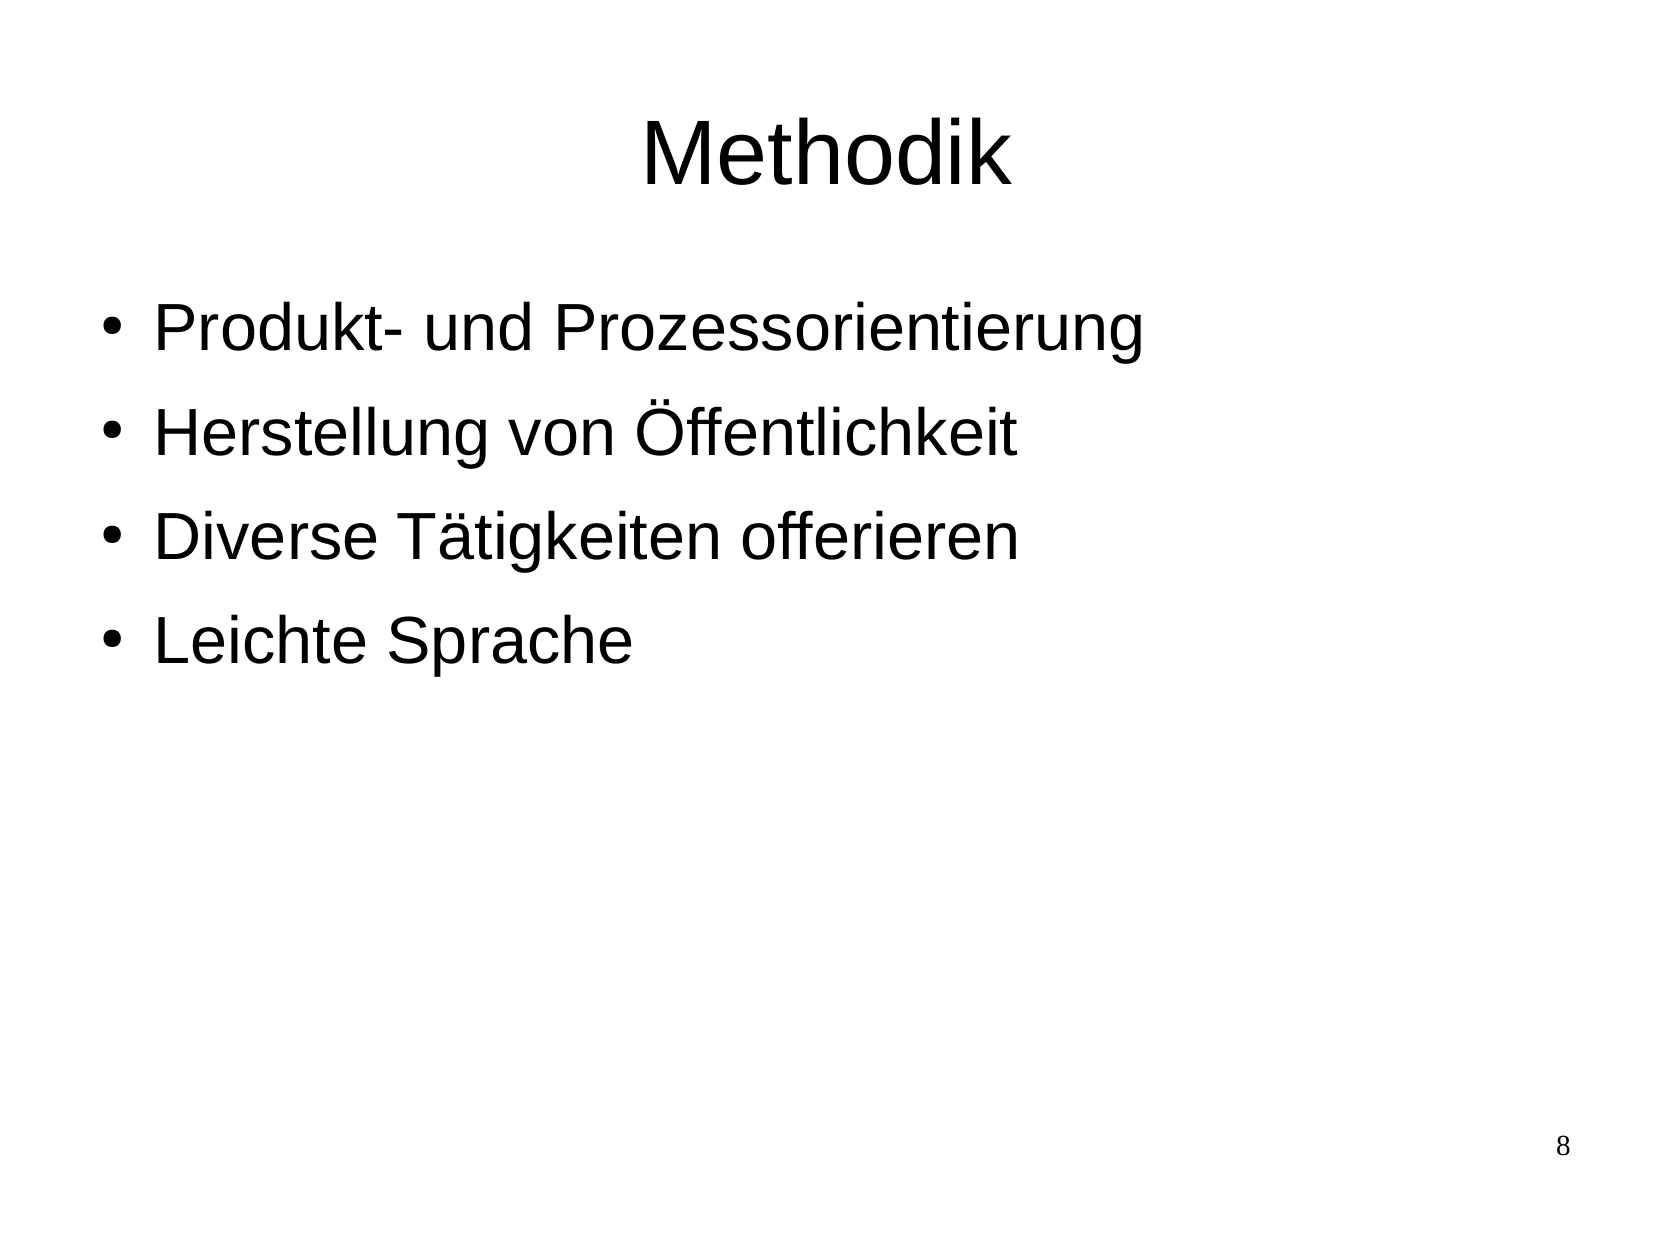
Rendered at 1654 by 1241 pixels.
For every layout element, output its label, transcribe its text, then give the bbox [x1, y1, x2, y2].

title Methodik [82, 49, 1571, 257]
list Produkt- und Prozessorientierung Herstellung von Öffentlichkeit Diverse Tätigkeiten offerieren Leichte Sprache [82, 290, 1571, 1010]
